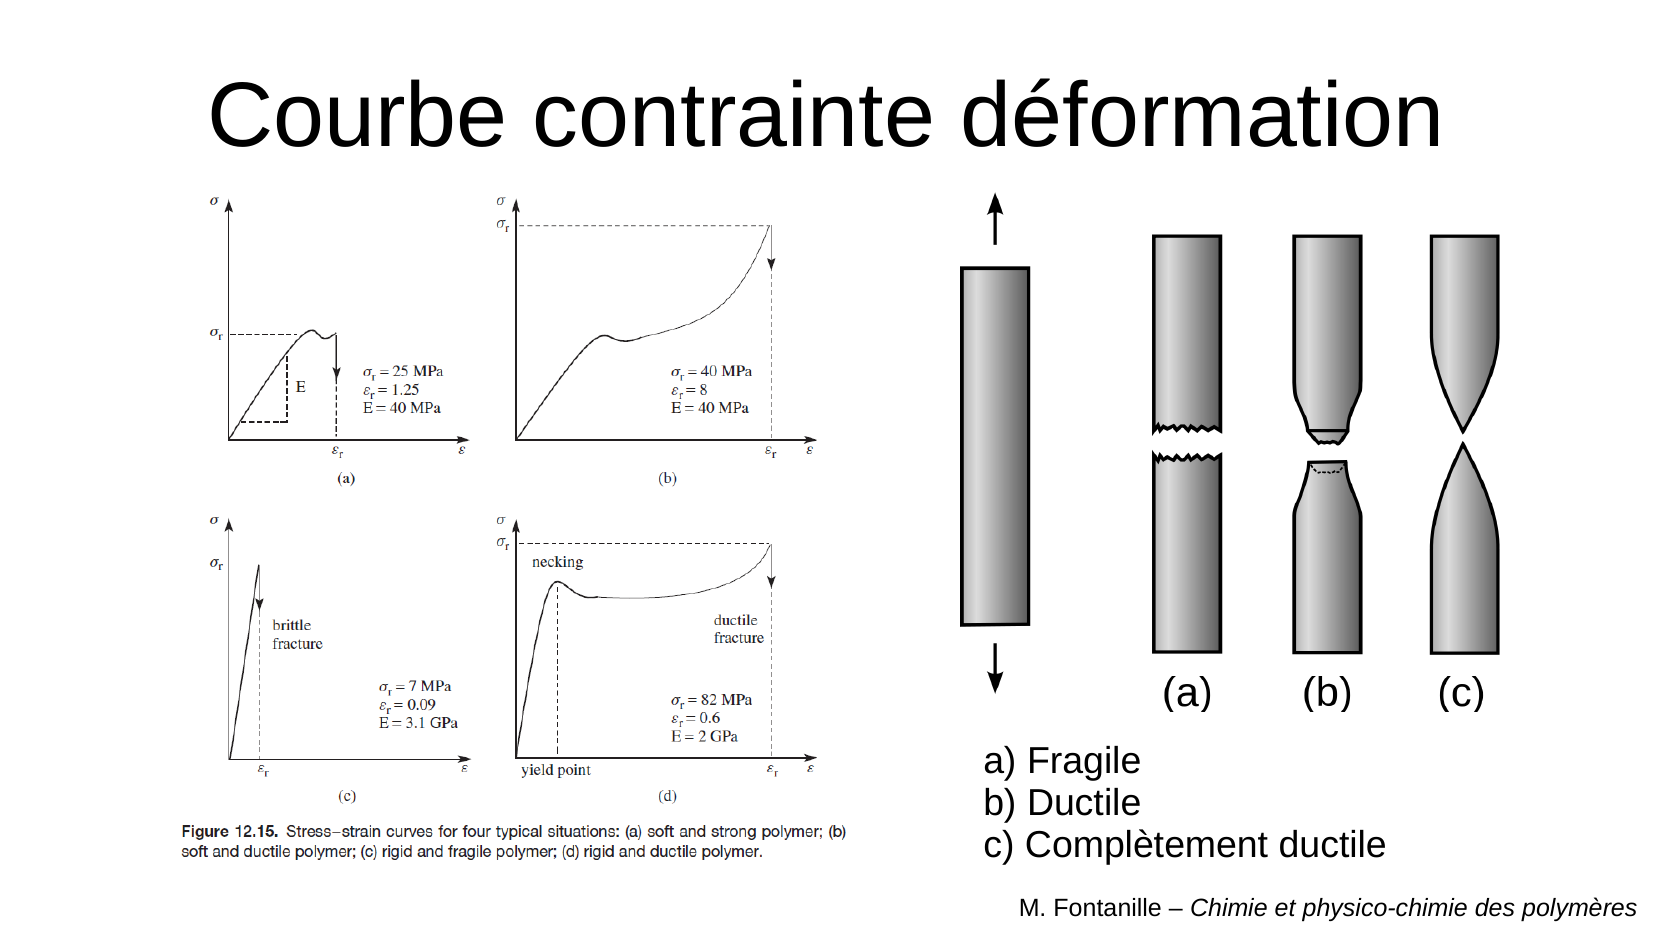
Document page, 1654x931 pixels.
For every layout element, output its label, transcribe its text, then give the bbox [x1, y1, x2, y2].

text_box a) Fragile b) Ductile c) Complètement ductile [968, 732, 1583, 874]
text_box M. Fontanille – Chimie et physico-chimie des polymères [1003, 885, 1654, 929]
picture [158, 177, 898, 863]
title Courbe contrainte déformation [82, 37, 1571, 193]
picture [960, 192, 1501, 712]
